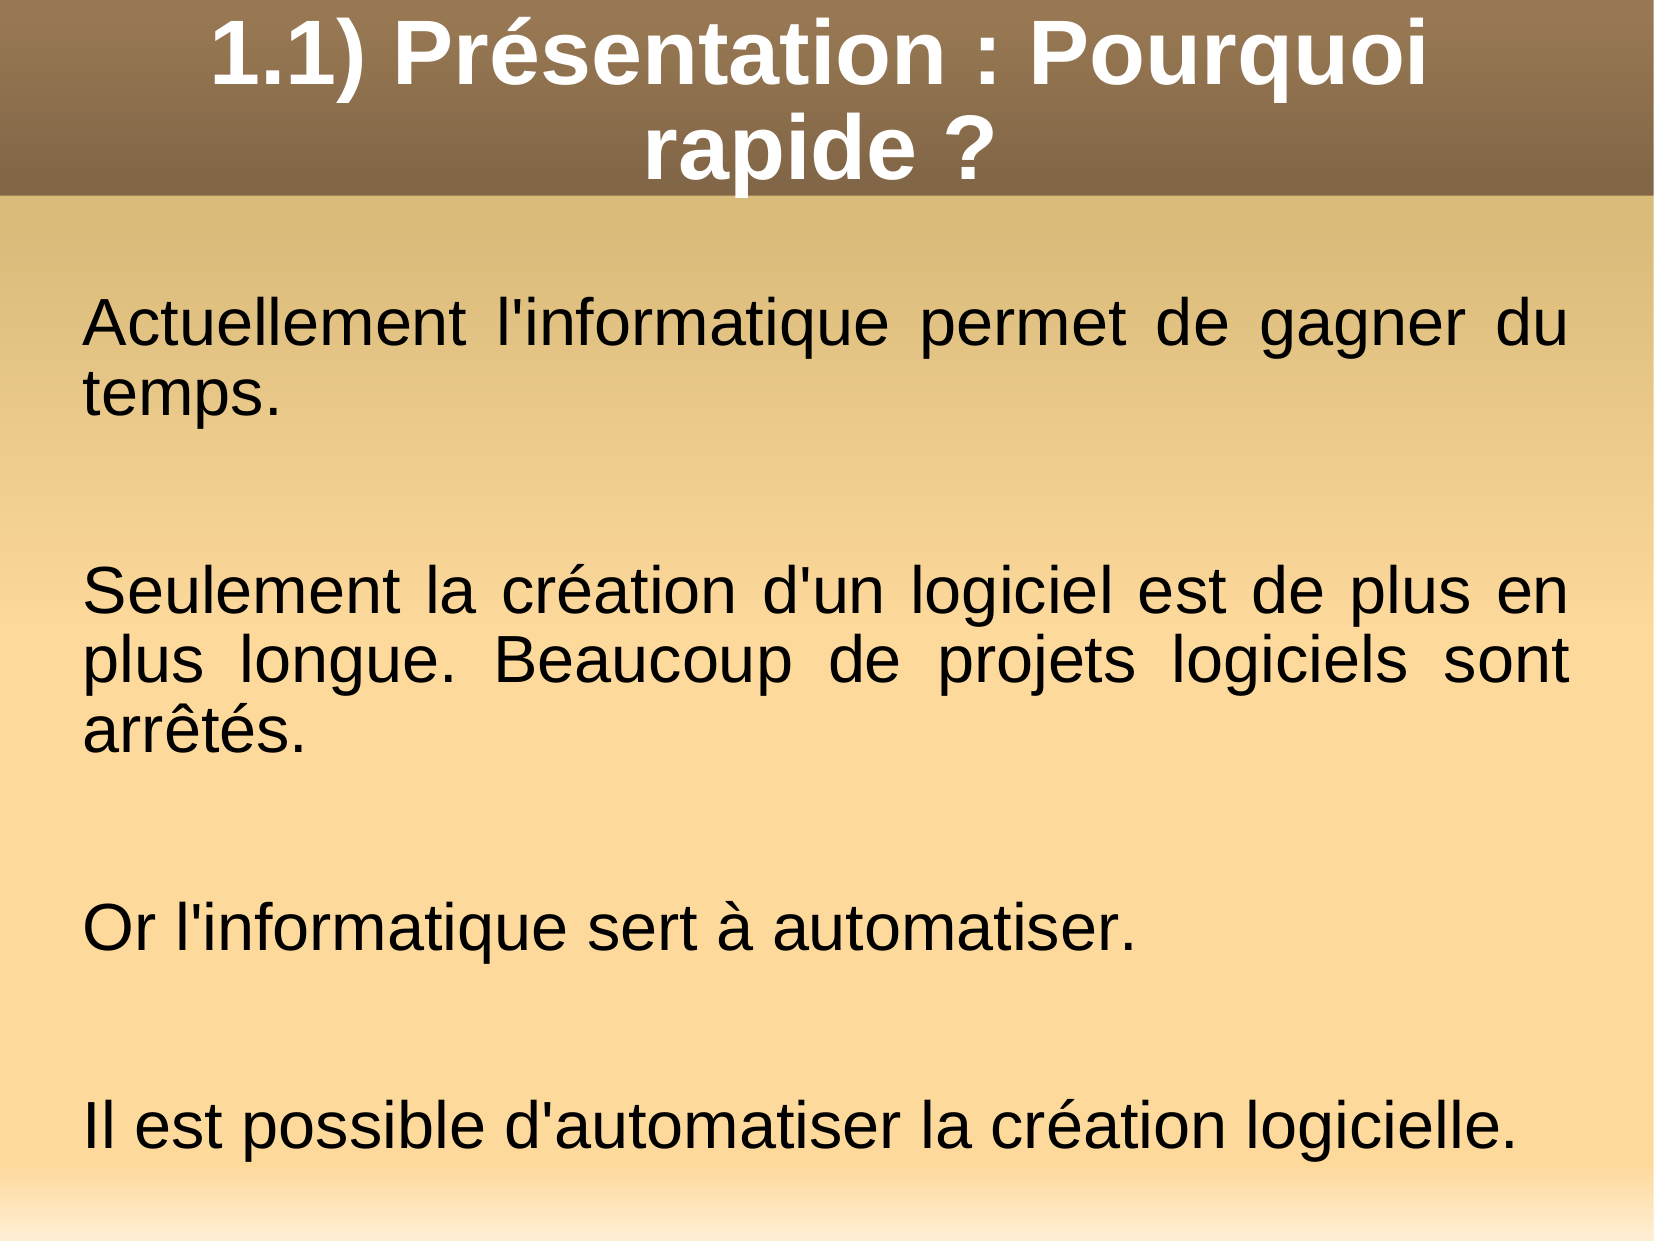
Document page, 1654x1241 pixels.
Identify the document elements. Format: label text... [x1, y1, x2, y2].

picture [0, 0, 1654, 1241]
list Actuellement l'informatique permet de gagner du temps. Seulement la création d'un logiciel est de plus en plus longue. Beaucoup de projets logiciels sont arrêtés. Or l'informatique sert à automatiser. Il est possible d'automatiser la création logicielle. [82, 290, 1571, 1168]
title 1.1) Présentation : Pourquoi rapide ? [76, 4, 1565, 203]
